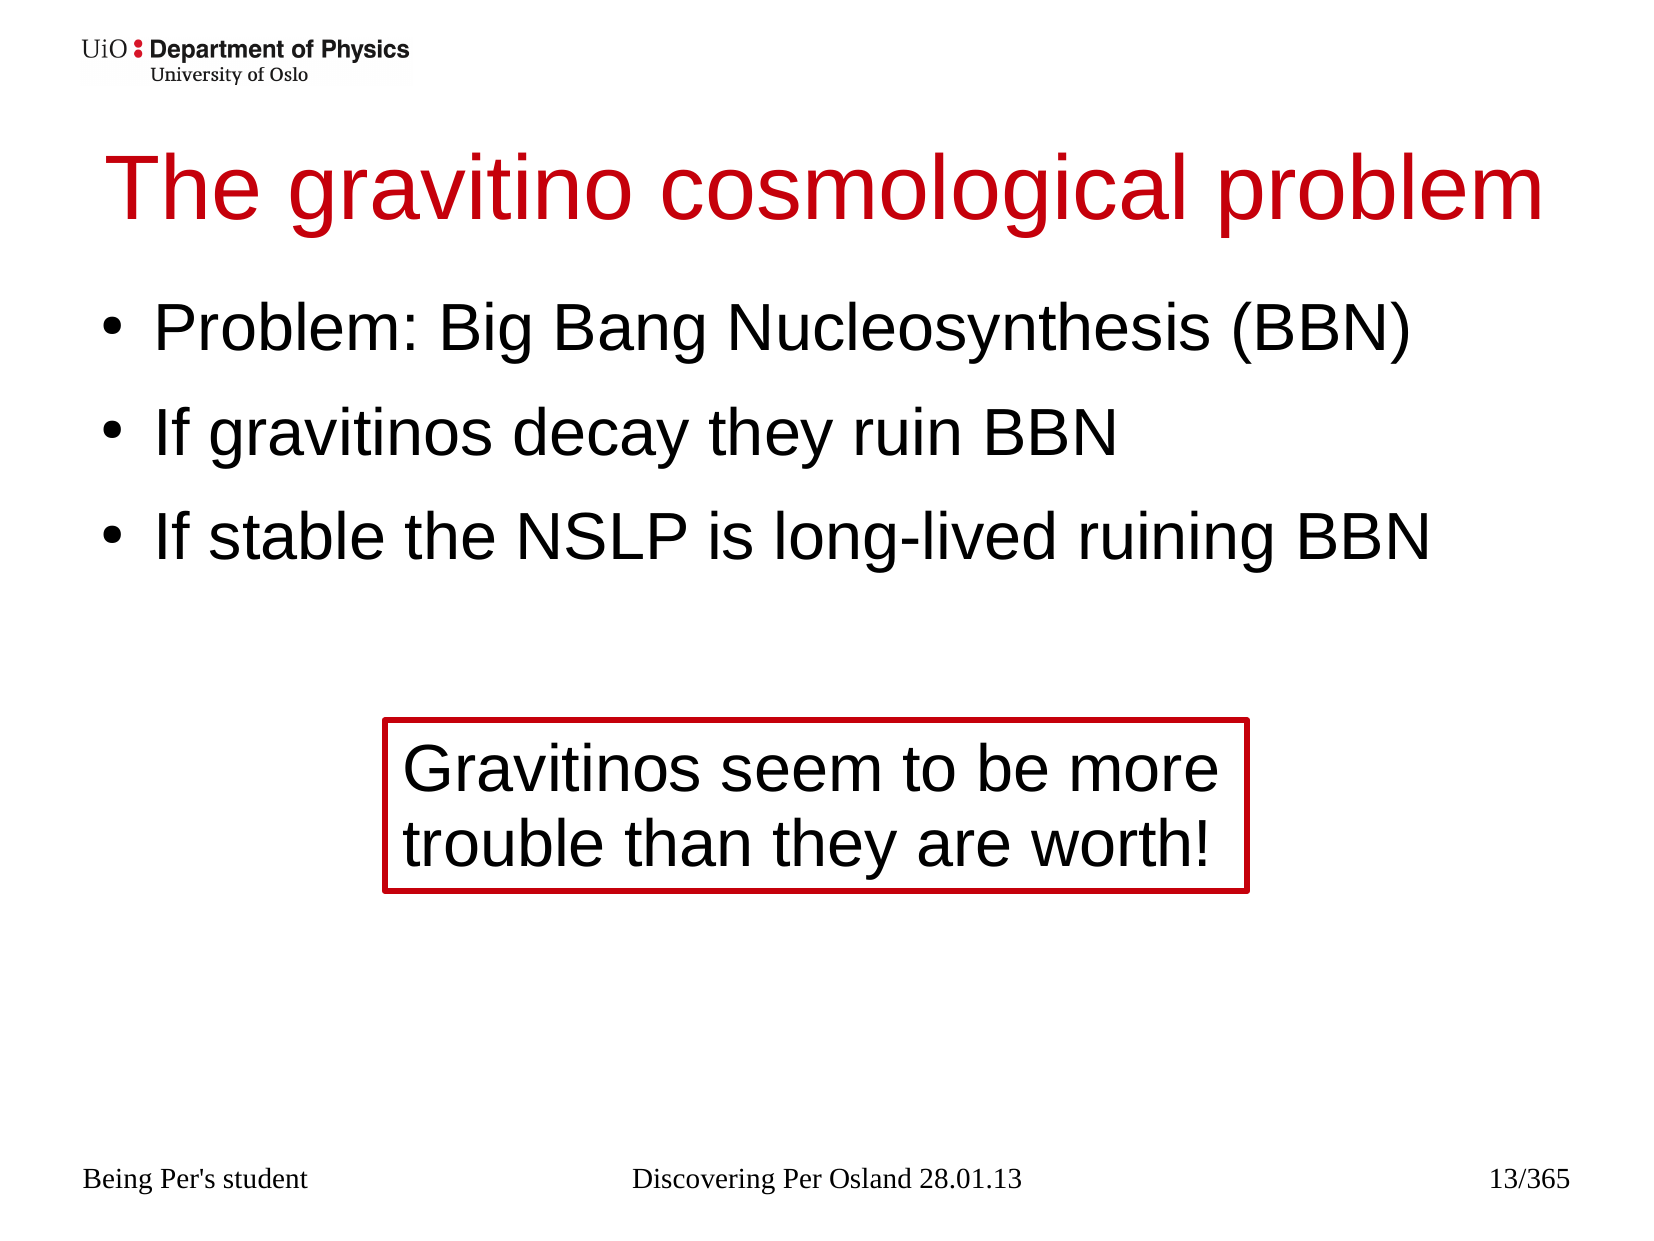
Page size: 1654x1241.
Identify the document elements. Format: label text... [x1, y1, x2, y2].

text_box Gravitinos seem to be more trouble than they are worth! [384, 720, 1248, 891]
title The gravitino cosmological problem [82, 84, 1571, 290]
list Problem: Big Bang Nucleosynthesis (BBN) If gravitinos decay they ruin BBN If stable the NSLP is long-lived ruining BBN [82, 290, 1576, 1094]
picture [80, 37, 413, 86]
